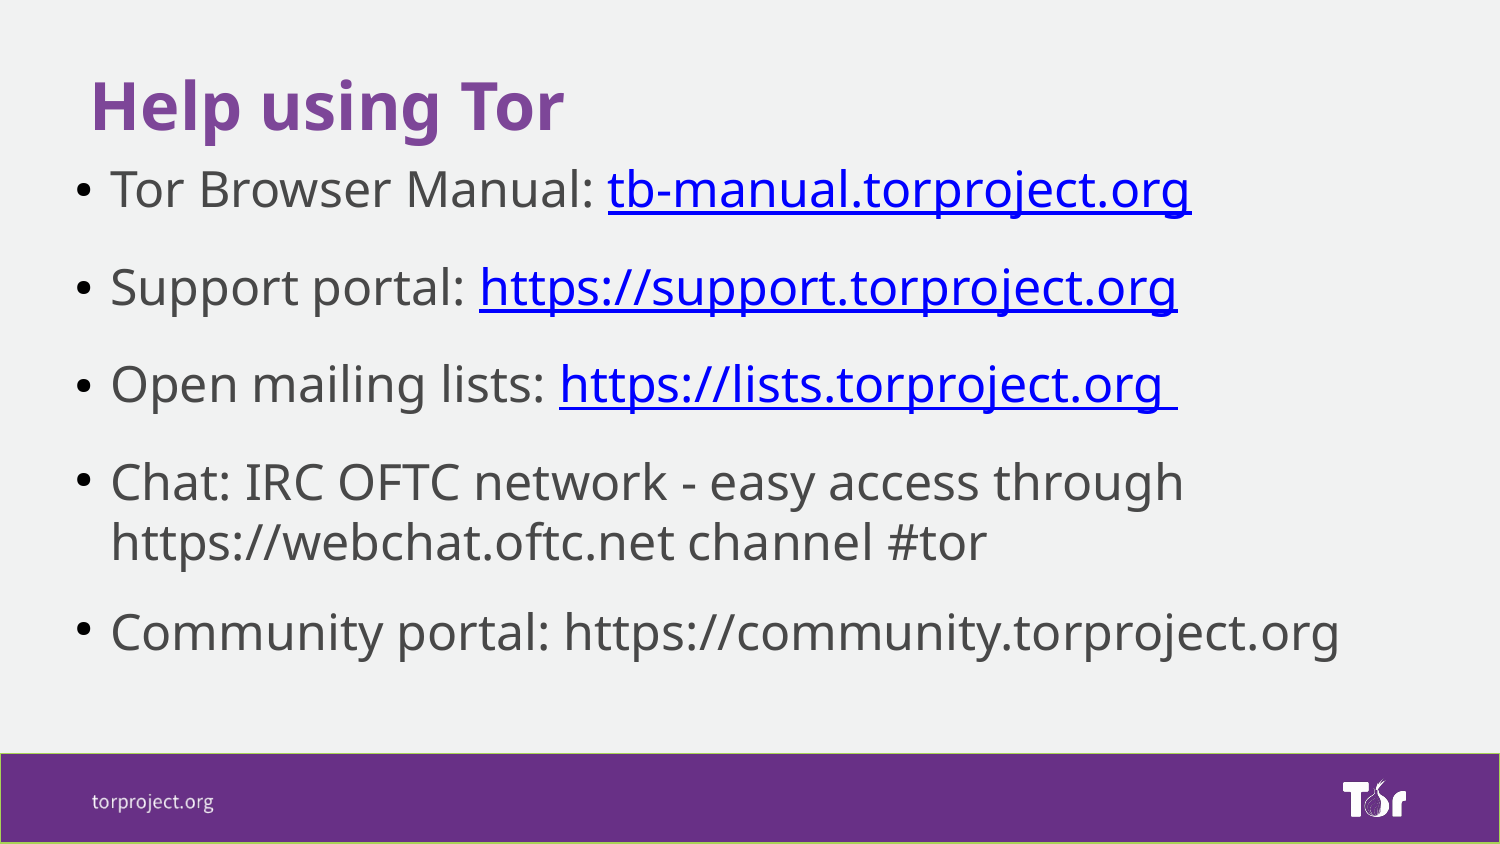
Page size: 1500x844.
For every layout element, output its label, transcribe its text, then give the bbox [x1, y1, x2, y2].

picture [1343, 778, 1406, 817]
text_box Tor Browser Manual: tb-manual.torproject.org Support portal: https://support.torproject.org Open mailing lists: https://lists.torproject.org Chat: IRC OFTC network - easy access through https://webchat.oftc.net channel #tor Community portal: https://community.torproject.org [60, 149, 1410, 707]
text_box Help using Tor [75, 33, 1425, 174]
picture [75, 780, 604, 821]
